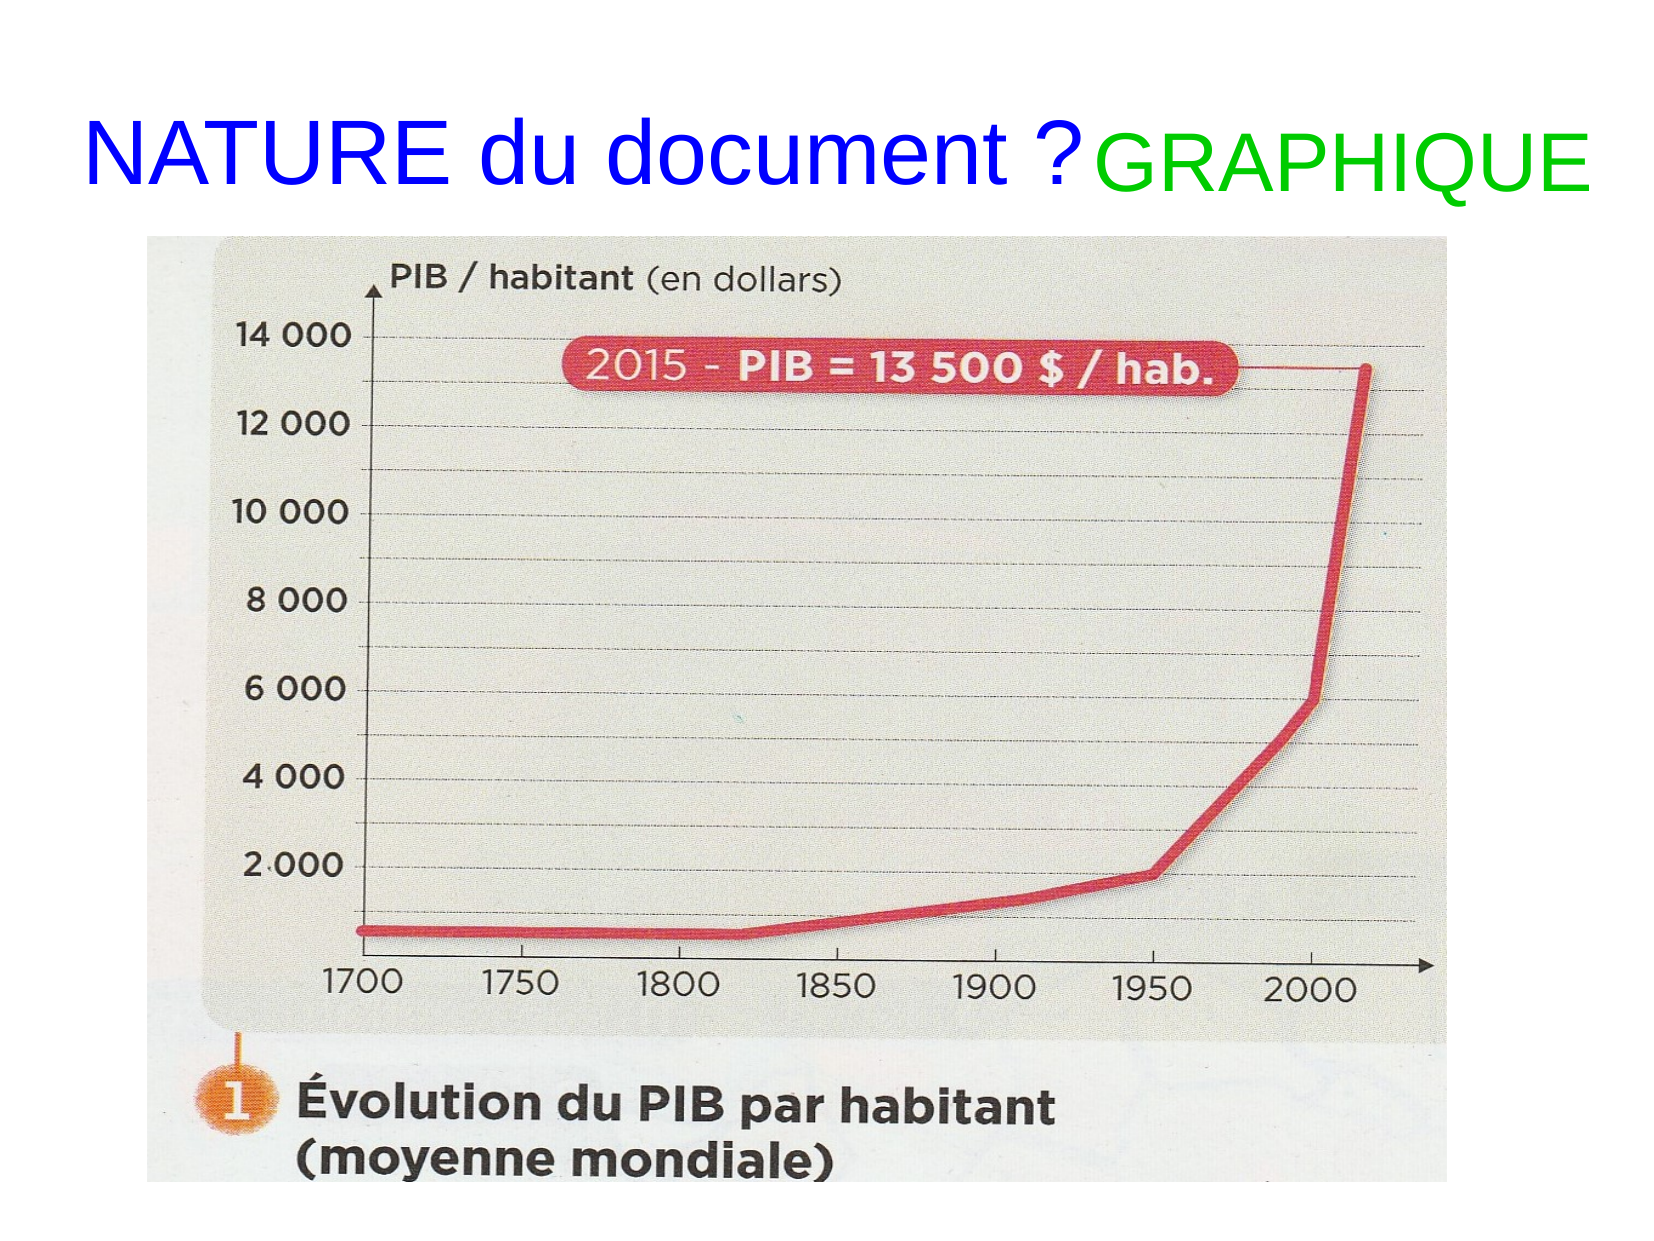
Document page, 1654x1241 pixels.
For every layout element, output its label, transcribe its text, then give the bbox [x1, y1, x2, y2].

picture [147, 236, 1447, 1182]
title NATURE du document ? [82, 49, 1093, 257]
title GRAPHIQUE [1033, 58, 1654, 266]
